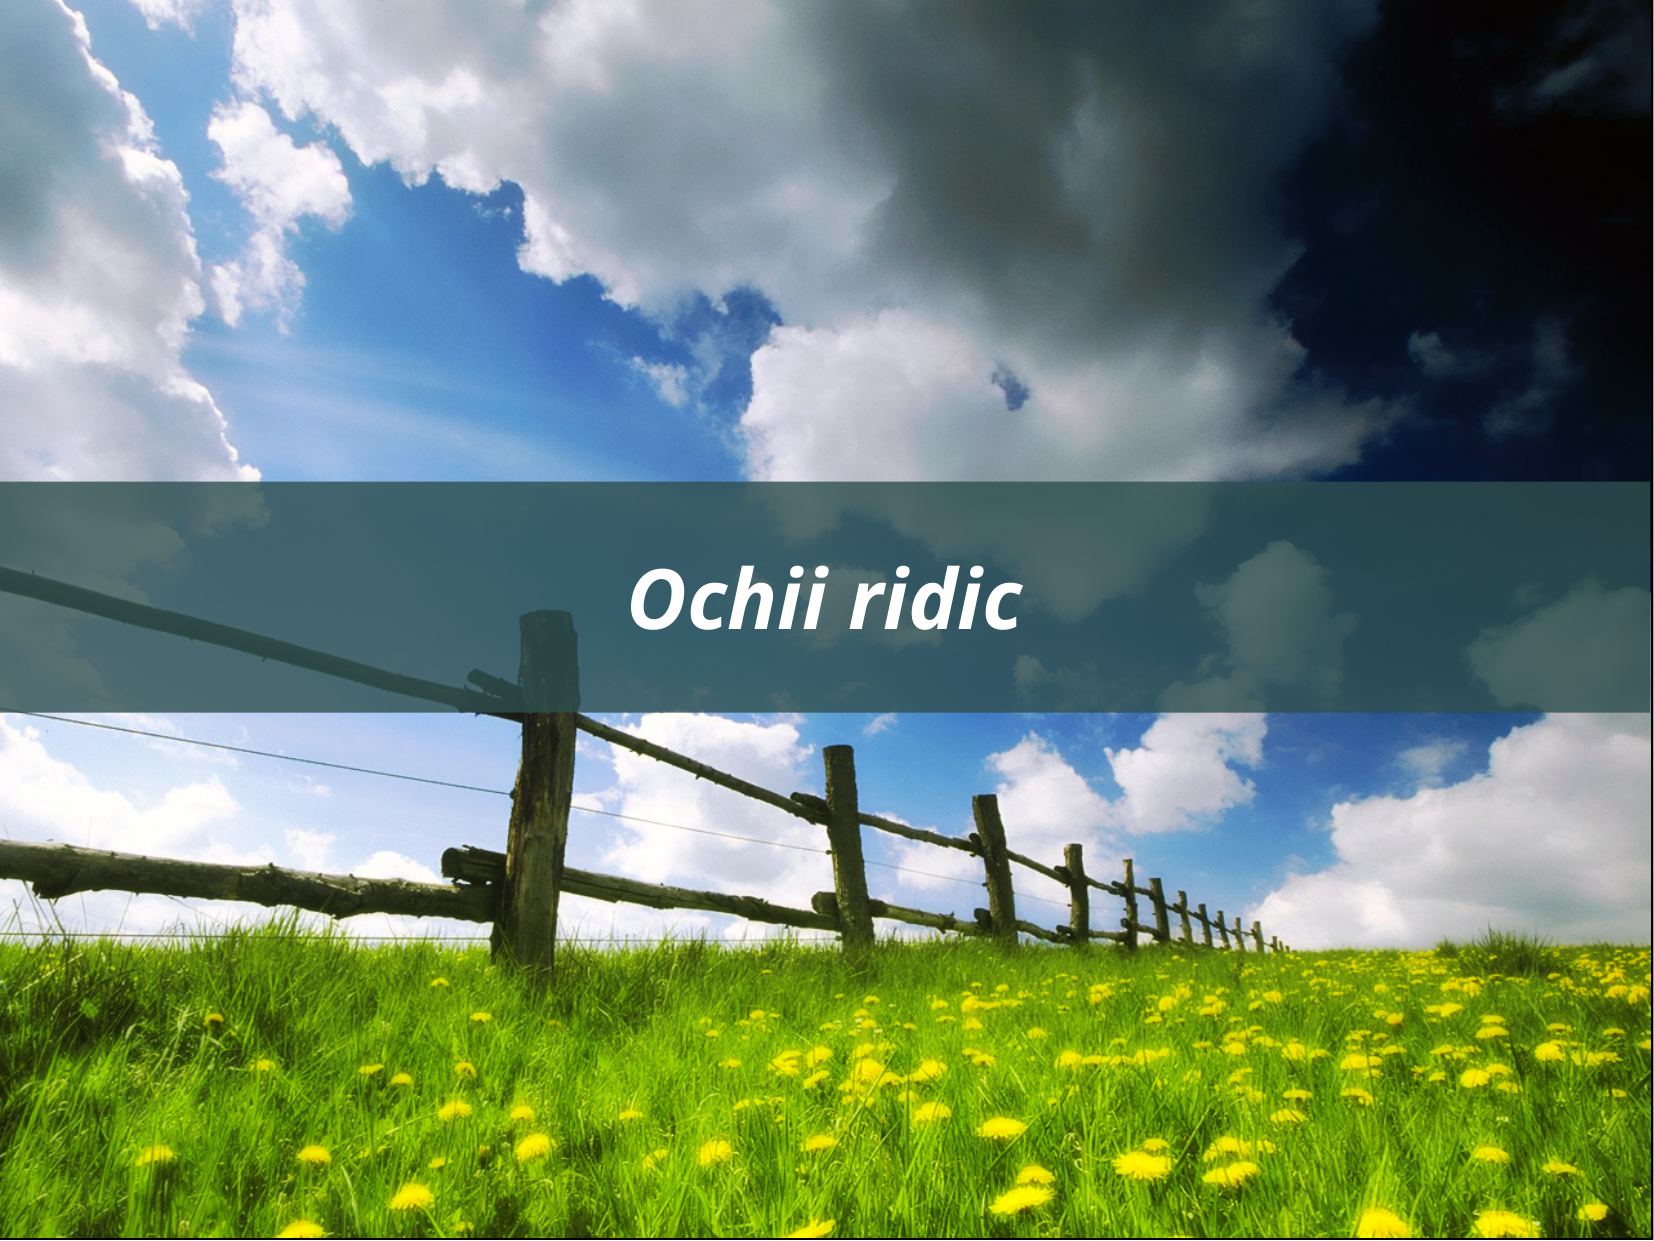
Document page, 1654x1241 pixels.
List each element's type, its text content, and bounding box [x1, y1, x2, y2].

picture [0, 0, 1651, 481]
text_box Ochii ridic [0, 481, 1651, 713]
picture [0, 713, 1651, 1238]
